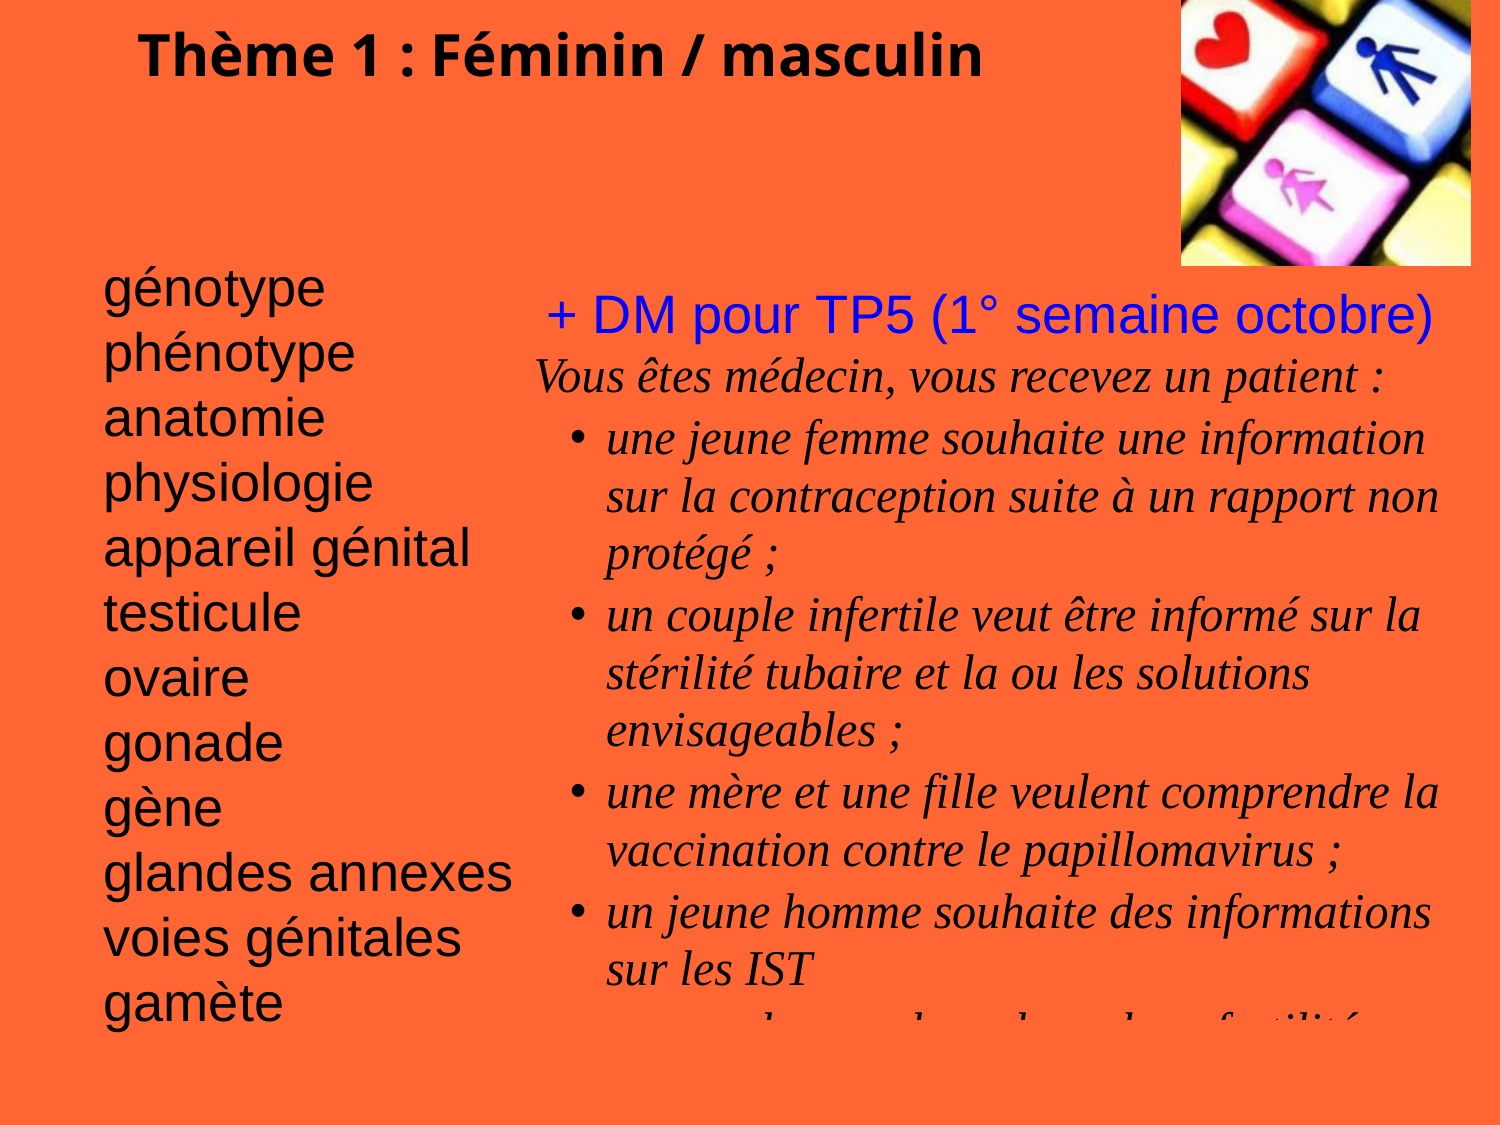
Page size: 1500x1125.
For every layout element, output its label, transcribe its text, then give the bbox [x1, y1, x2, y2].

chart [532, 346, 1497, 1020]
text_box Thème 1 : Féminin / masculin [0, 0, 1122, 96]
text_box + DM pour TP5 (1° semaine octobre) [531, 271, 1477, 352]
picture [1181, 0, 1471, 266]
text_box génotype phénotype anatomie physiologie appareil génital testicule ovaire gonade gène glandes annexes voies génitales gamète [88, 245, 1300, 1040]
